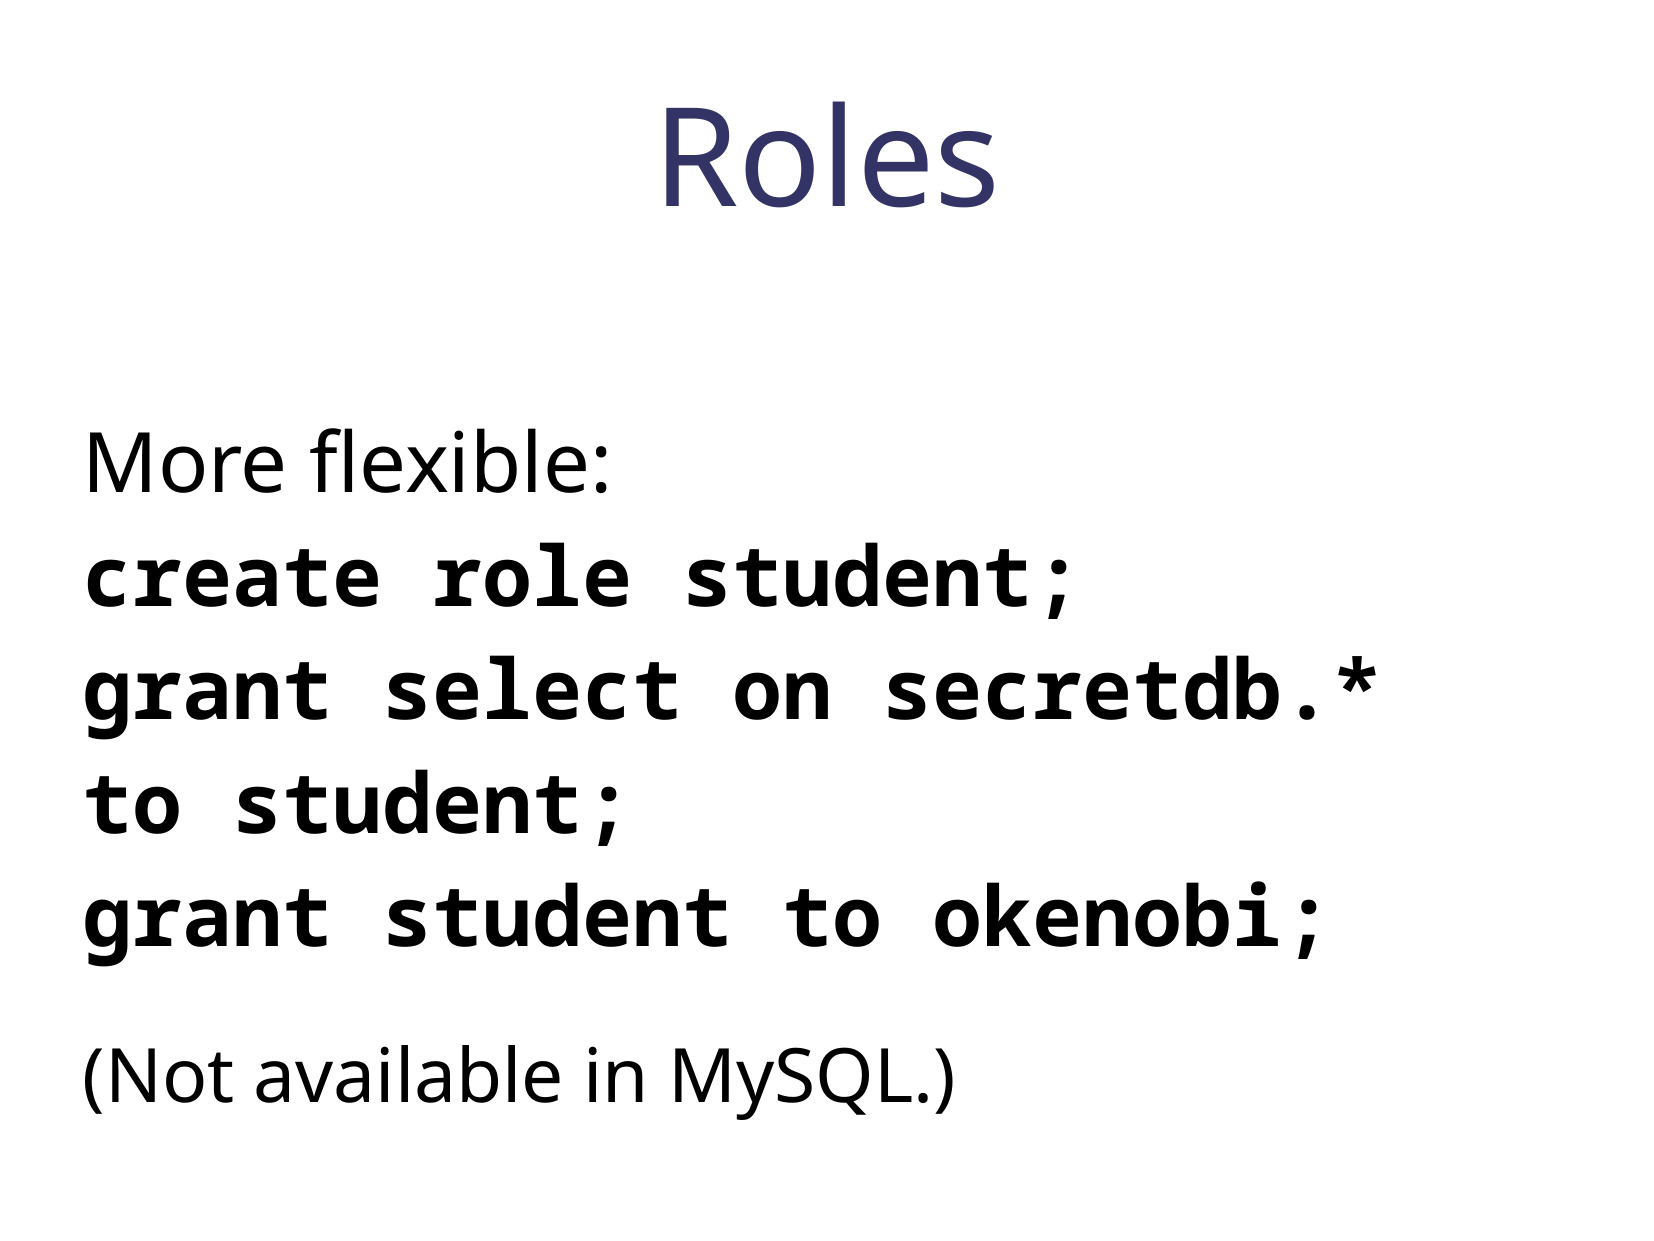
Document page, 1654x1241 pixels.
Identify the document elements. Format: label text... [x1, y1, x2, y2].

title Roles [82, 56, 1571, 250]
subtitle More flexible: create role student; grant select on secretdb.* to student; grant student to okenobi; (Not available in MySQL.) [82, 290, 1654, 1094]
